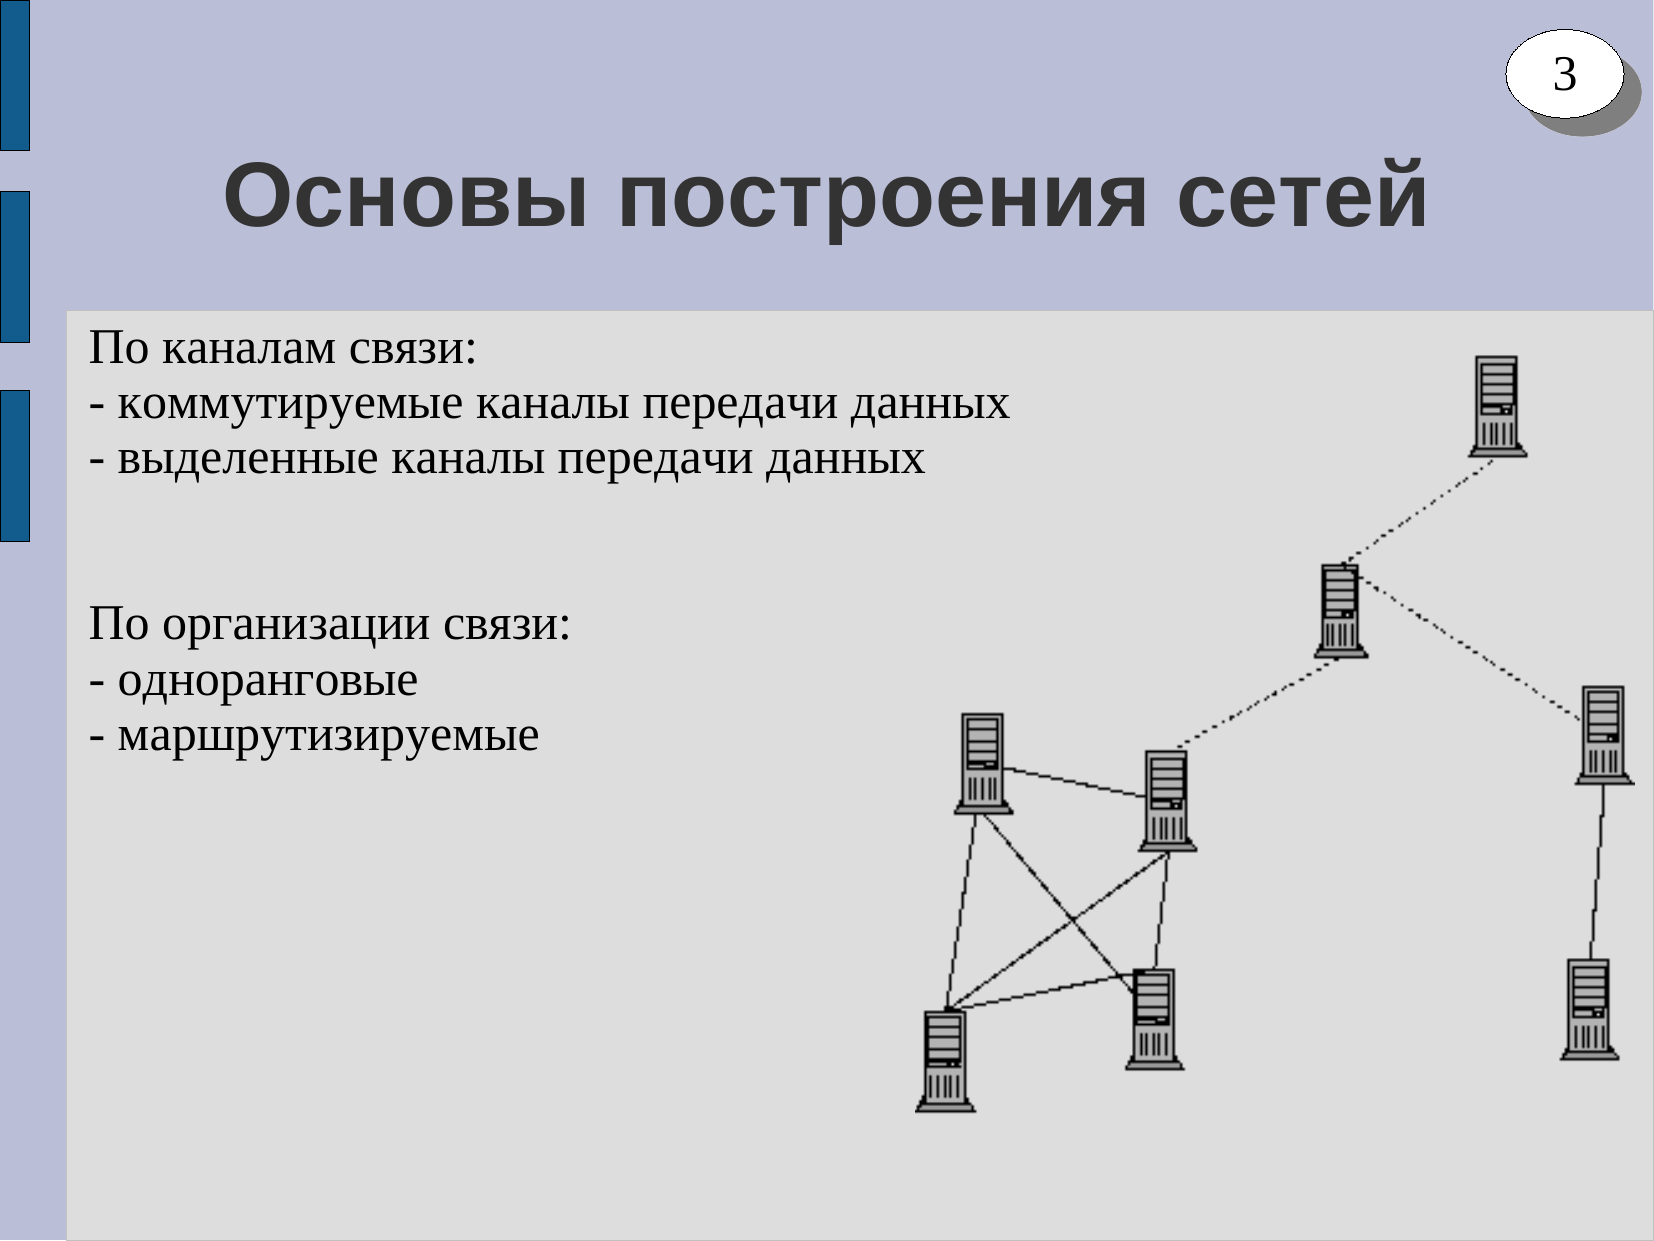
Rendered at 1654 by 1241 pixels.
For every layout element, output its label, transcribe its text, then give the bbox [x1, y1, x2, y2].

text_box По каналам связи: - коммутируемые каналы передачи данных - выделенные каналы передачи данных По организации связи: - одноранговые - маршрутизируемые [88, 318, 1063, 1221]
text_box 3 [1505, 29, 1625, 119]
title Основы построения сетей [121, 91, 1534, 299]
picture [915, 354, 1635, 1158]
